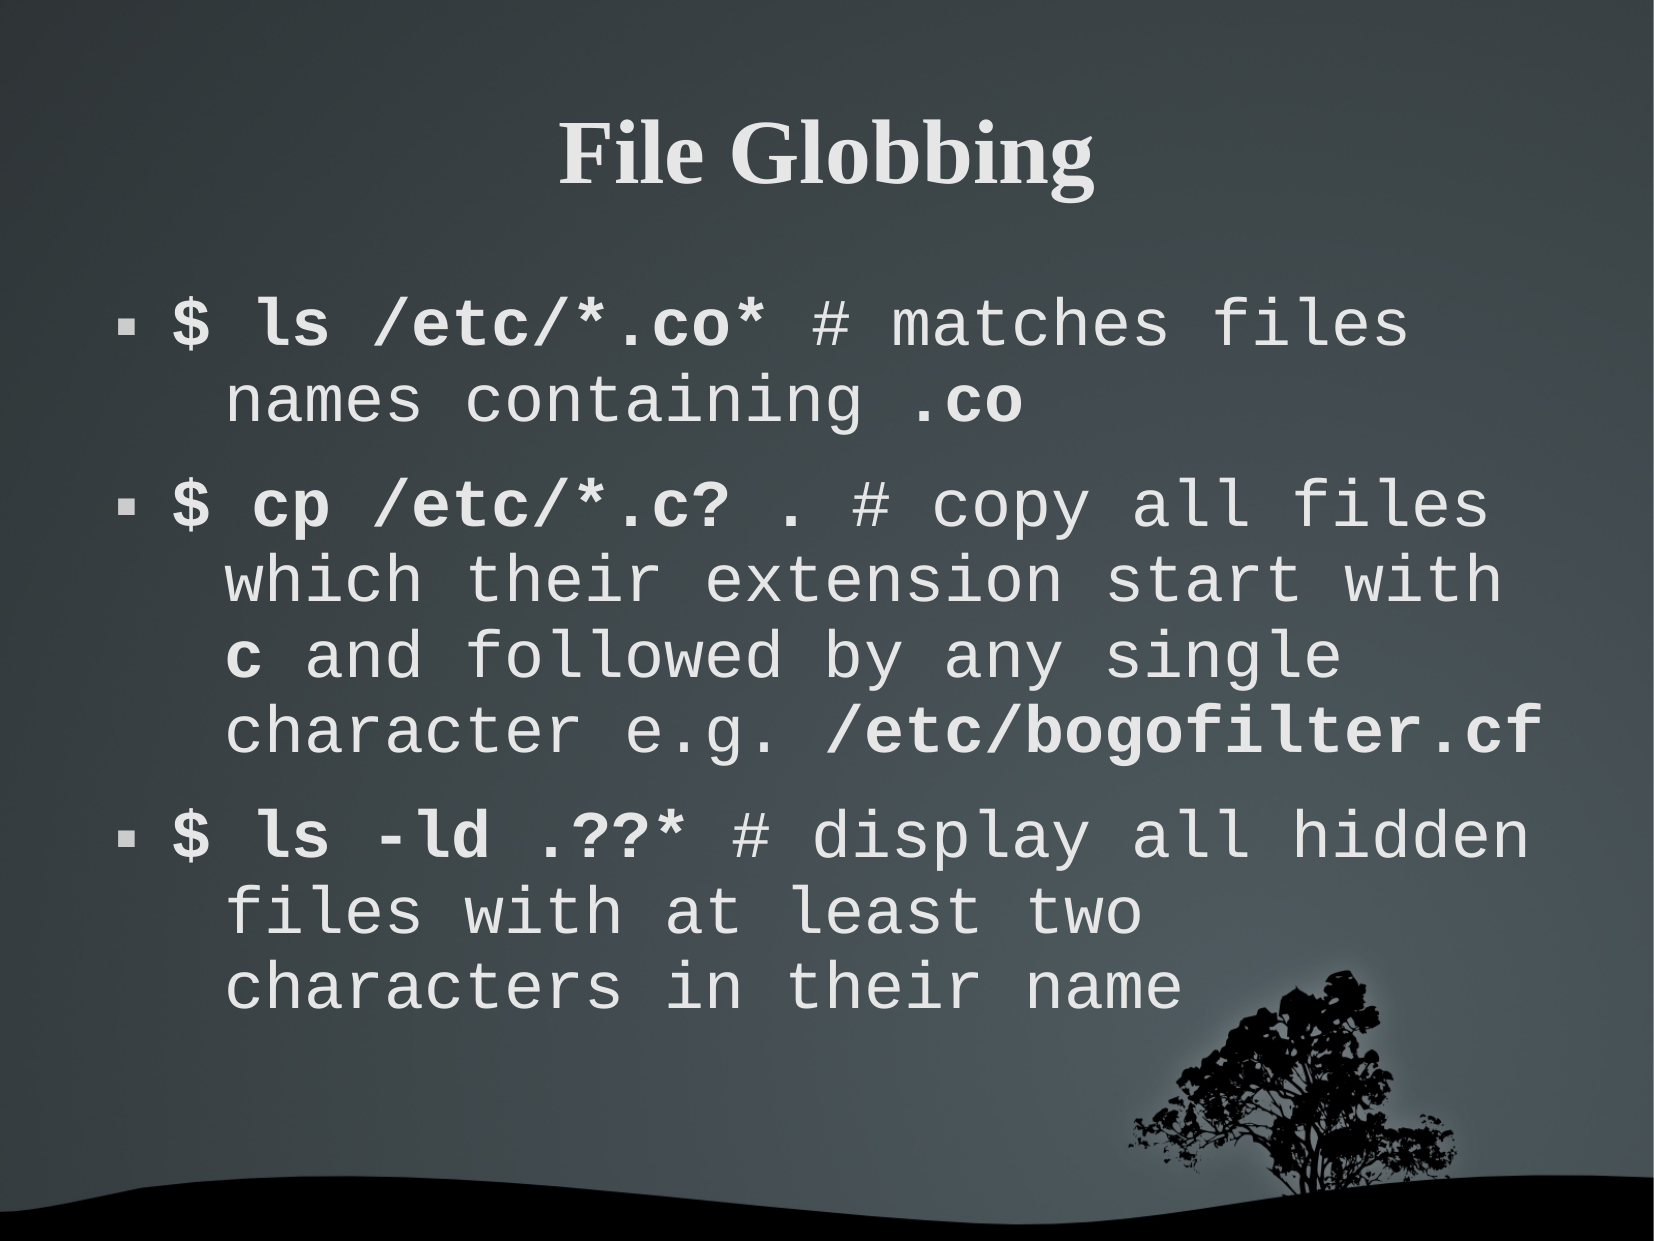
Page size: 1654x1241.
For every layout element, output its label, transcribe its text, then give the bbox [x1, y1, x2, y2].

title File Globbing [82, 33, 1572, 273]
picture [0, 0, 1654, 1241]
list $ ls /etc/*.co* # matches files names containing .co $ cp /etc/*.c? . # copy all files which their extension start with c and followed by any single character e.g. /etc/bogofilter.cf $ ls -ld .??* # display all hidden files with at least two characters in their name [82, 290, 1571, 1109]
